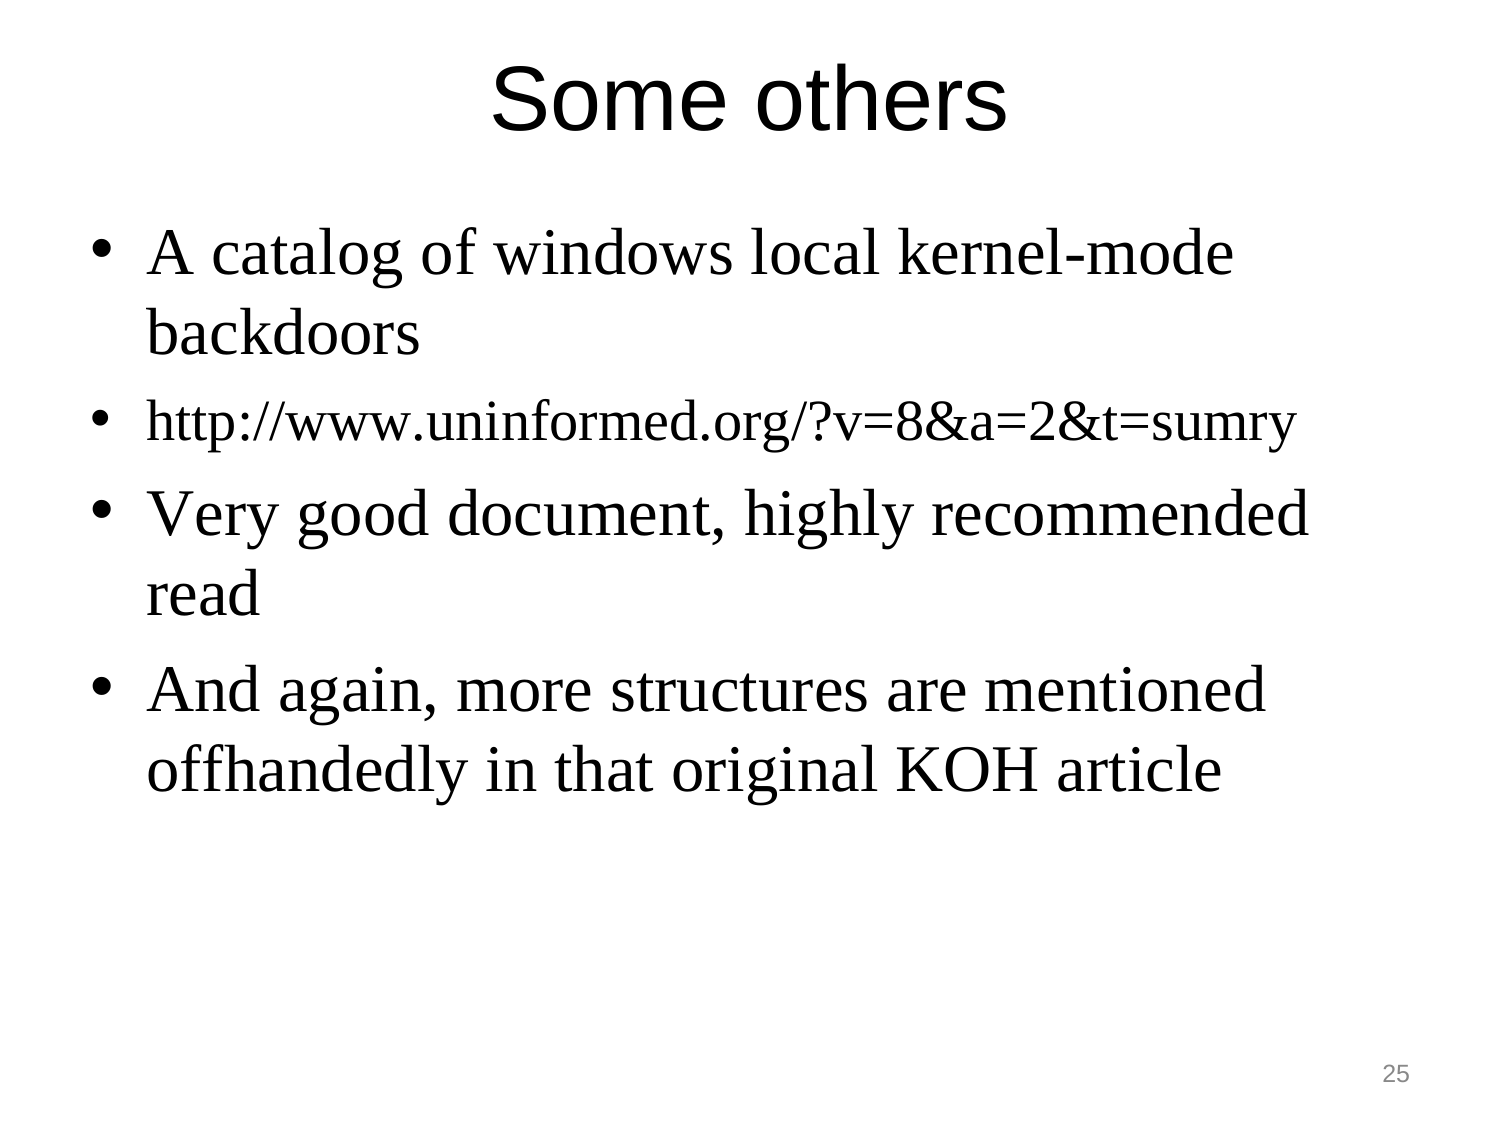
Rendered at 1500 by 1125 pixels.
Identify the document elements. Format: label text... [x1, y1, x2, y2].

text_box <number> [1074, 1042, 1426, 1103]
title Some others [0, 0, 1500, 188]
list A catalog of windows local kernel-mode backdoors http://www.uninformed.org/?v=8&a=2&t=sumry Very good document, highly recommended read And again, more structures are mentioned offhandedly in that original KOH article [75, 200, 1426, 1006]
